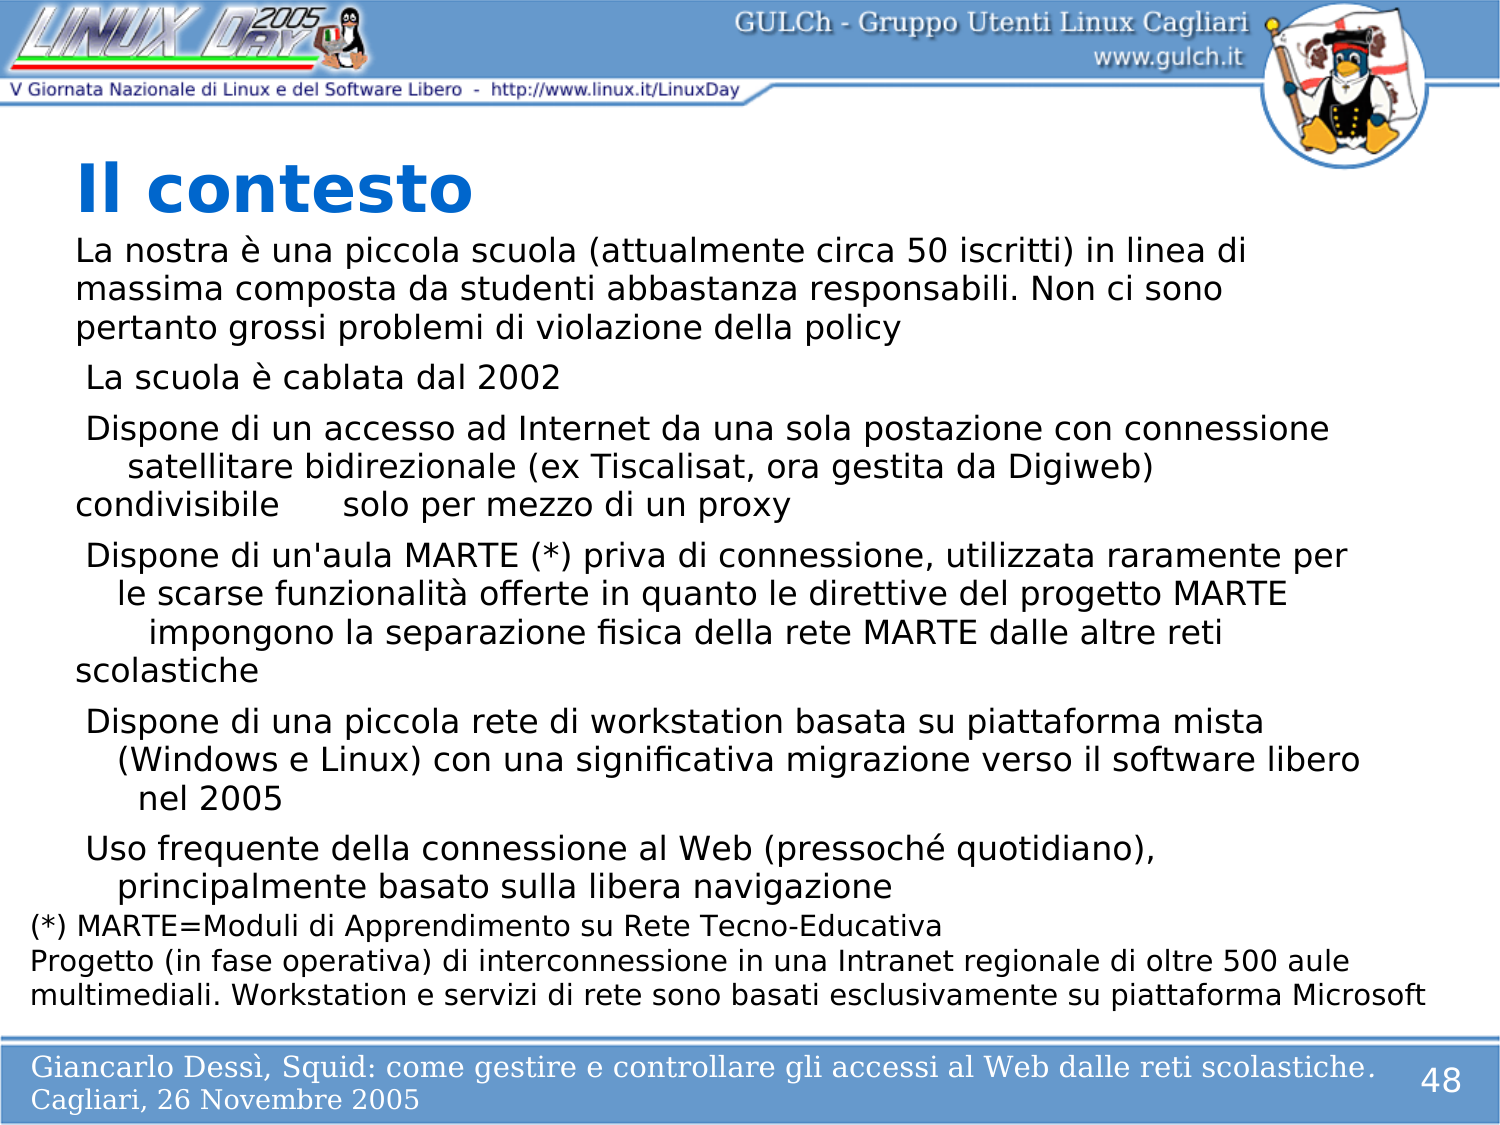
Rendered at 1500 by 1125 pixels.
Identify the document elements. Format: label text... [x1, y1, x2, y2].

picture [0, 0, 1500, 1125]
text_box Il contesto [75, 150, 475, 229]
text_box La nostra è una piccola scuola (attualmente circa 50 iscritti) in linea di massima composta da studenti abbastanza responsabili. Non ci sono pertanto grossi problemi di violazione della policy La scuola è cablata dal 2002 Dispone di un accesso ad Internet da una sola postazione con connessione satellitare bidirezionale (ex Tiscalisat, ora gestita da Digiweb) condivisibile solo per mezzo di un proxy Dispone di un'aula MARTE (*) priva di connessione, utilizzata raramente per le scarse funzionalità offerte in quanto le direttive del progetto MARTE impongono la separazione fisica della rete MARTE dalle altre reti scolastiche Dispone di una piccola rete di workstation basata su piattaforma mista (Windows e Linux) con una significativa migrazione verso il software libero nel 2005 Uso frequente della connessione al Web (pressoché quotidiano), principalmente basato sulla libera navigazione [75, 231, 1364, 869]
text_box (*) MARTE=Moduli di Apprendimento su Rete Tecno-Educativa Progetto (in fase operativa) di interconnessione in una Intranet regionale di oltre 500 aule multimediali. Workstation e servizi di rete sono basati esclusivamente su piattaforma Microsoft [29, 909, 1426, 1013]
